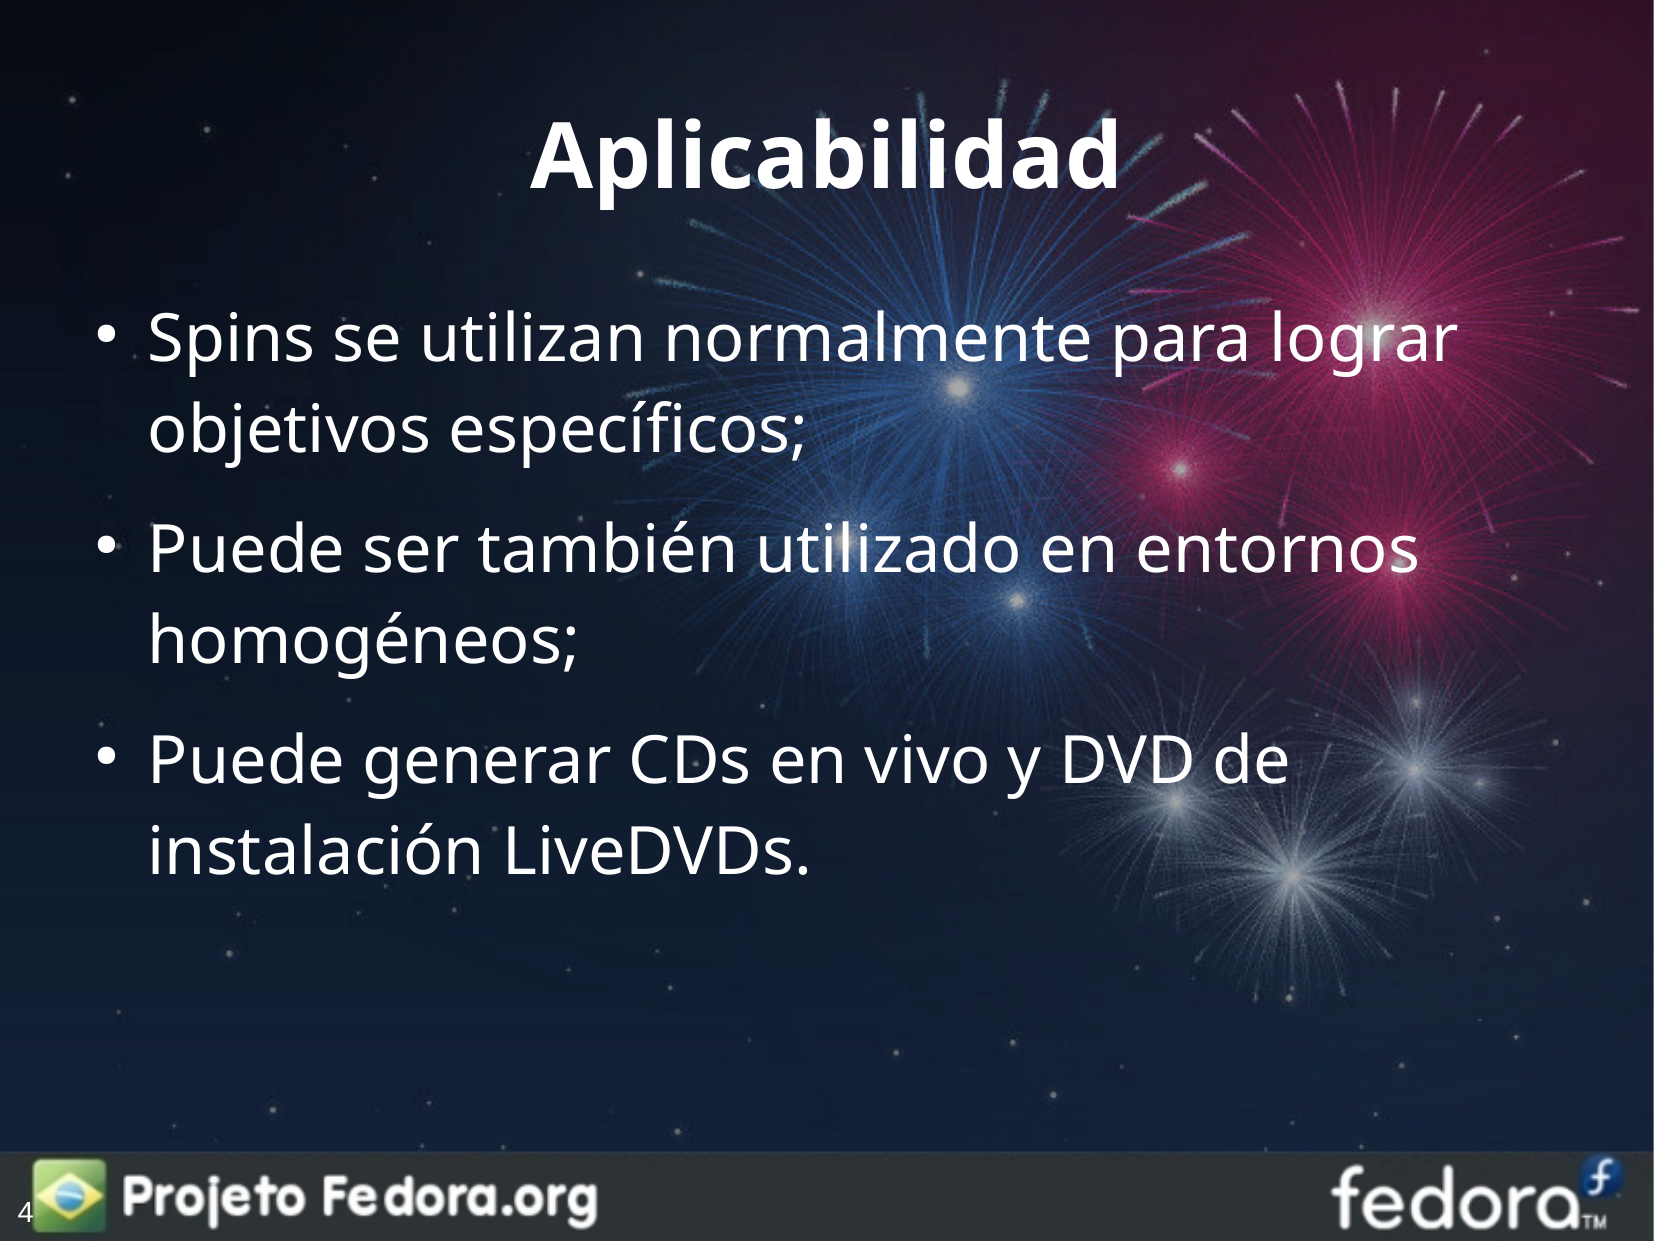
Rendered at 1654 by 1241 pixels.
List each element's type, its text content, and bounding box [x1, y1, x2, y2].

picture [0, 0, 1654, 1241]
title Aplicabilidad [82, 49, 1571, 257]
list Spins se utilizan normalmente para lograr objetivos específicos; Puede ser también utilizado en entornos homogéneos; Puede generar CDs en vivo y DVD de instalación LiveDVDs. [76, 290, 1565, 1123]
